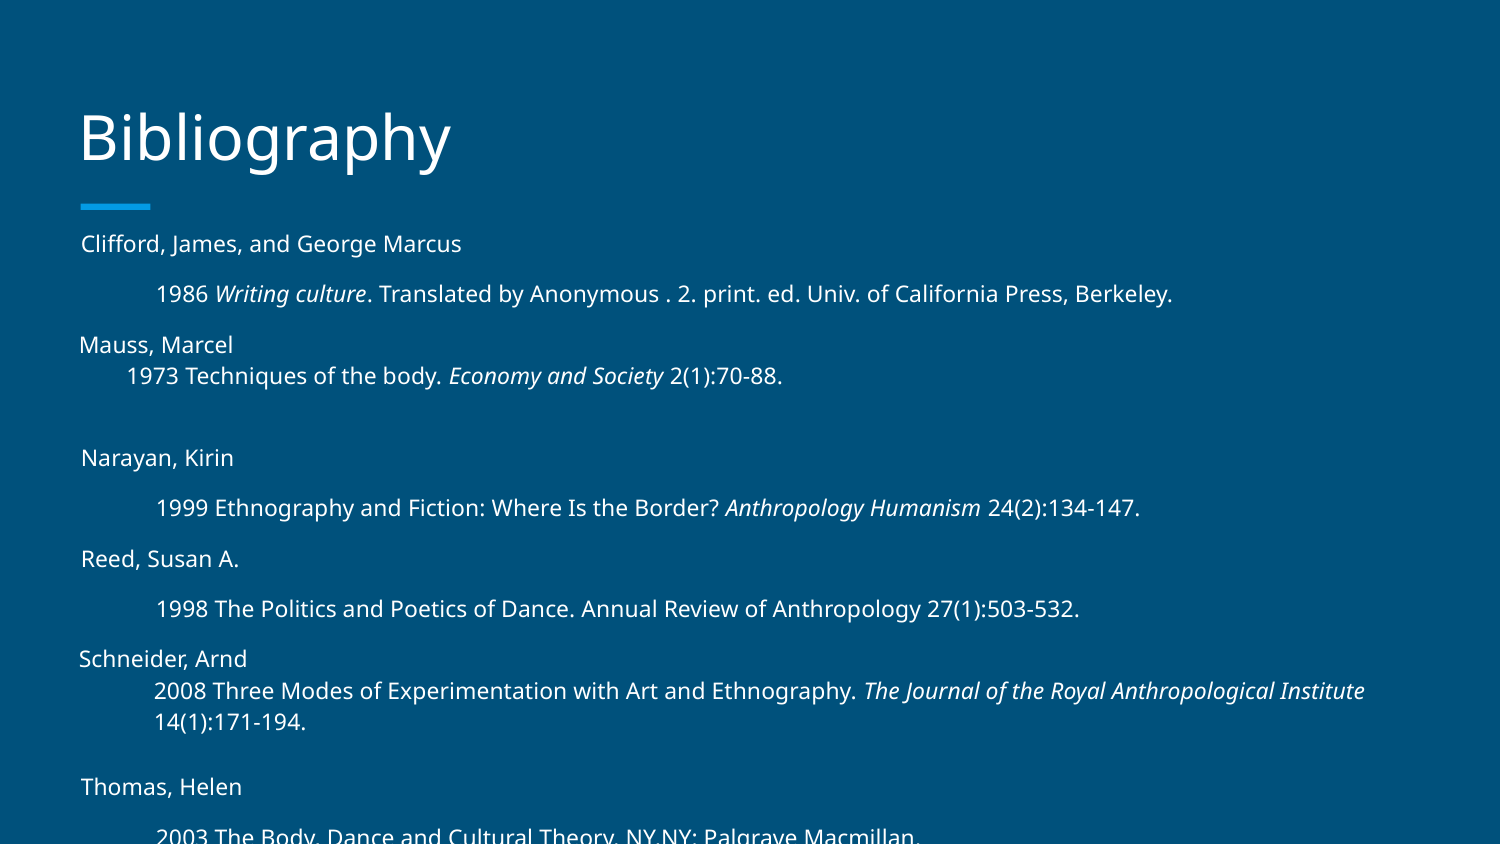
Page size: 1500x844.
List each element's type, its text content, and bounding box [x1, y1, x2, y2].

title Bibliography [63, 75, 1437, 188]
list Clifford, James, and George Marcus 1986 Writing culture. Translated by Anonymous . 2. print. ed. Univ. of California Press, Berkeley. Mauss, Marcel 1973 Techniques of the body. Economy and Society 2(1):70-88. Narayan, Kirin 1999 Ethnography and Fiction: Where Is the Border? Anthropology Humanism 24(2):134-147. Reed, Susan A. 1998 The Politics and Poetics of Dance. Annual Review of Anthropology 27(1):503-532. Schneider, Arnd 2008 Three Modes of Experimentation with Art and Ethnography. The Journal of the Royal Anthropological Institute 14(1):171-194. Thomas, Helen 2003 The Body, Dance and Cultural Theory. NY,NY: Palgrave Macmillan. [63, 210, 1437, 727]
